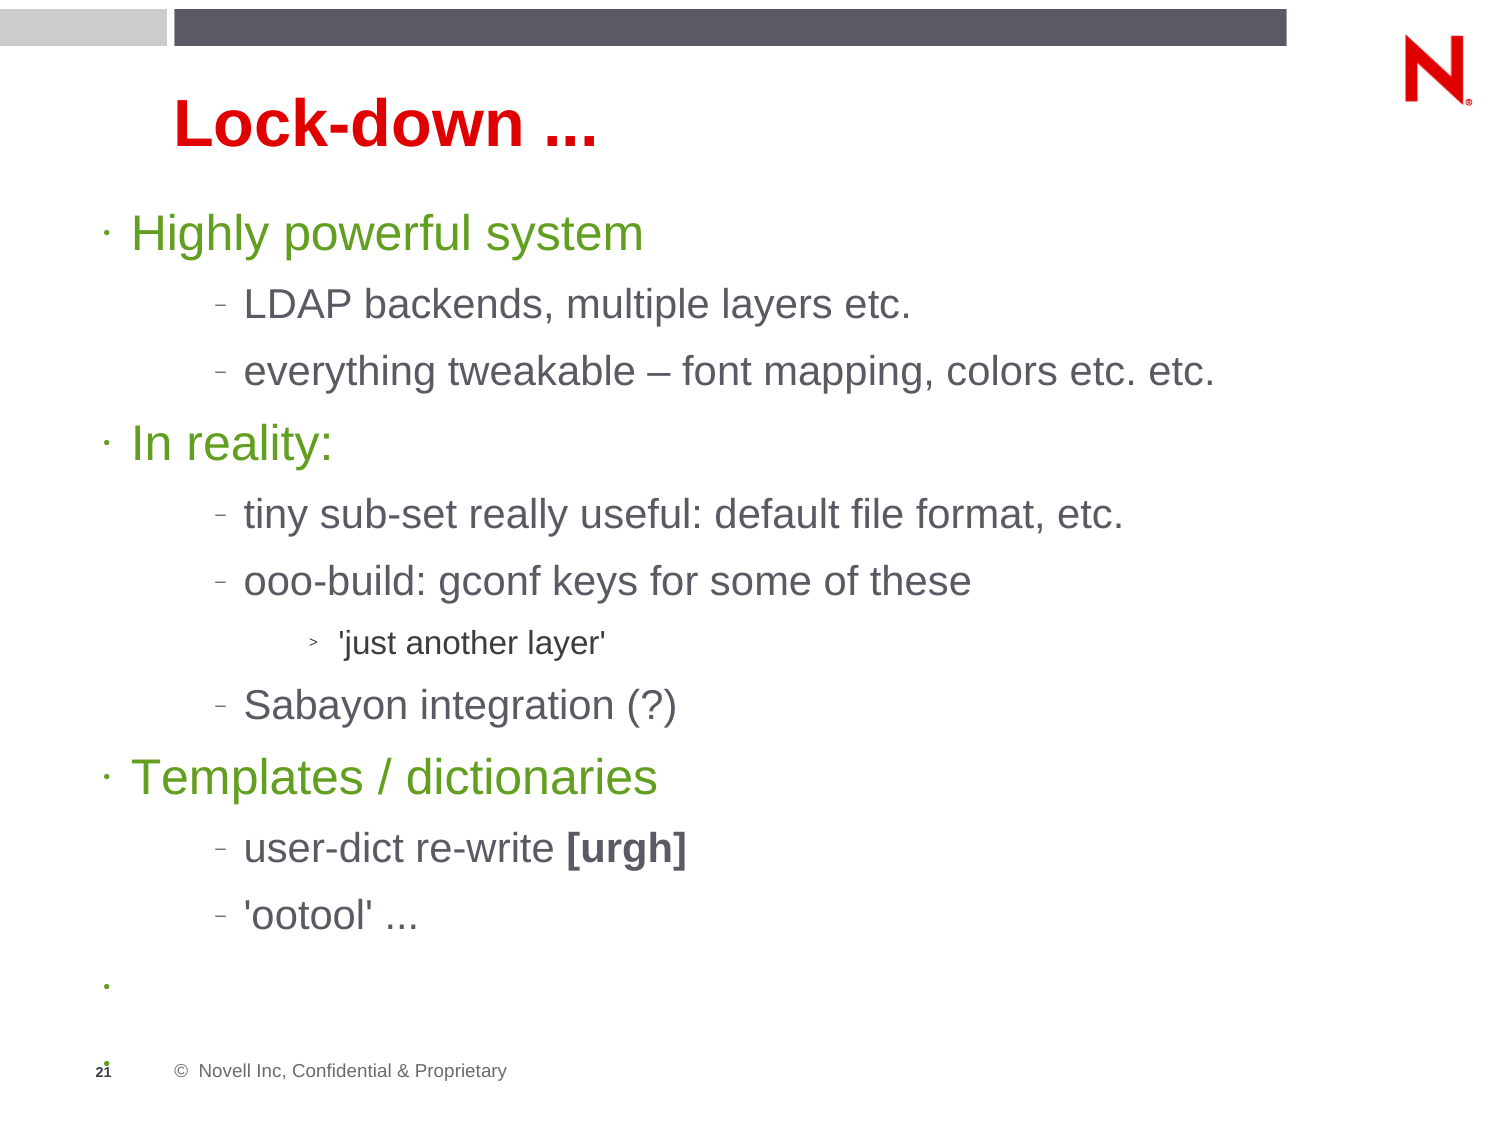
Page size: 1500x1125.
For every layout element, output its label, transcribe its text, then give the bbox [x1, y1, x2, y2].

title Lock-down ... [173, 41, 1395, 202]
list Highly powerful system LDAP backends, multiple layers etc. everything tweakable – font mapping, colors etc. etc. In reality: tiny sub-set really useful: default file format, etc. ooo-build: gconf keys for some of these 'just another layer' Sabayon integration (?) Templates / dictionaries user-dict re-write [urgh] 'ootool' ... [102, 202, 1403, 1053]
picture [1403, 32, 1473, 107]
